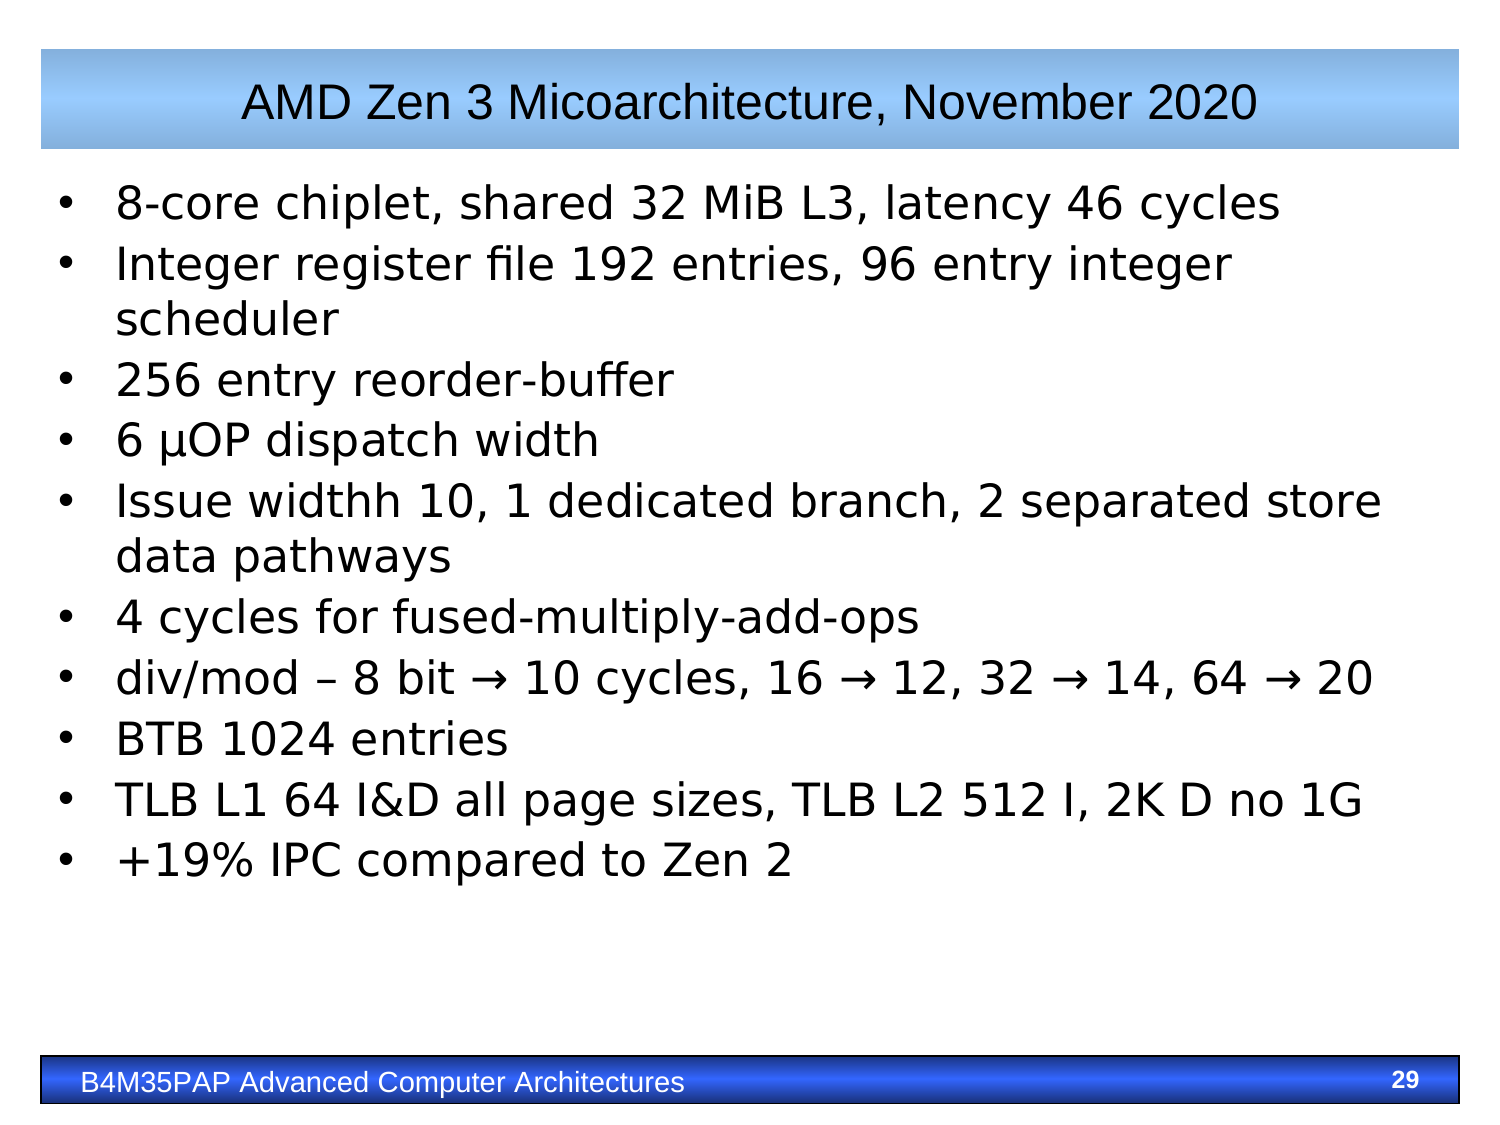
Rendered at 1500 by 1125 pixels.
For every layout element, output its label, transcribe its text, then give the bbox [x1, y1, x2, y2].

list 8-core chiplet, shared 32 MiB L3, latency 46 cycles Integer register file 192 entries, 96 entry integer scheduler 256 entry reorder-buffer 6 µOP dispatch width Issue widthh 10, 1 dedicated branch, 2 separated store data pathways 4 cycles for fused-multiply-add-ops div/mod – 8 bit → 10 cycles, 16 → 12, 32 → 14, 64 → 20 BTB 1024 entries TLB L1 64 I&D all page sizes, TLB L2 512 I, 2K D no 1G +19% IPC compared to Zen 2 [44, 166, 1458, 1045]
title AMD Zen 3 Micoarchitecture, November 2020 [41, 49, 1459, 149]
